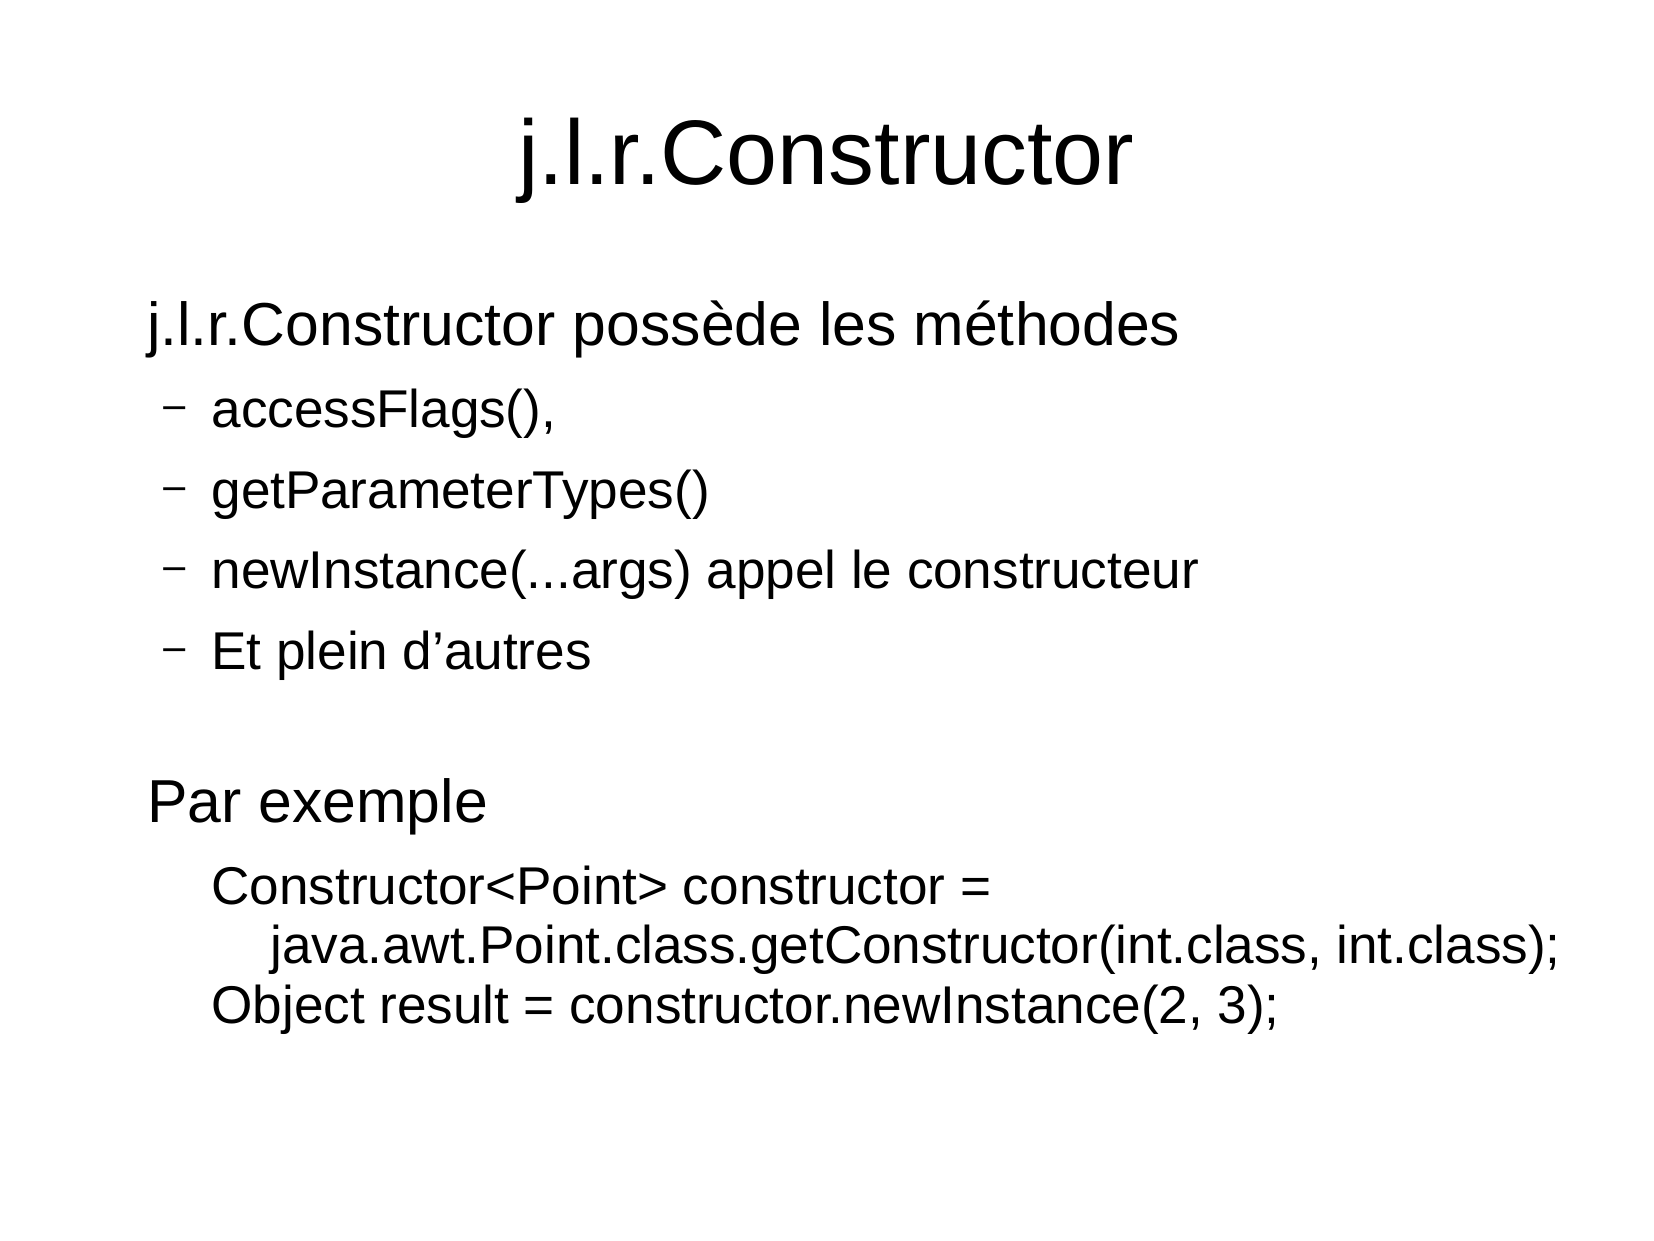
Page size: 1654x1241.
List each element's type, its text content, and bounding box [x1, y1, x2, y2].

list j.l.r.Constructor possède les méthodes accessFlags(), getParameterTypes() newInstance(...args) appel le constructeur Et plein d’autres Par exemple Constructor<Point> constructor = java.awt.Point.class.getConstructor(int.class, int.class); Object result = constructor.newInstance(2, 3); [82, 290, 1571, 1156]
title j.l.r.Constructor [82, 49, 1571, 257]
